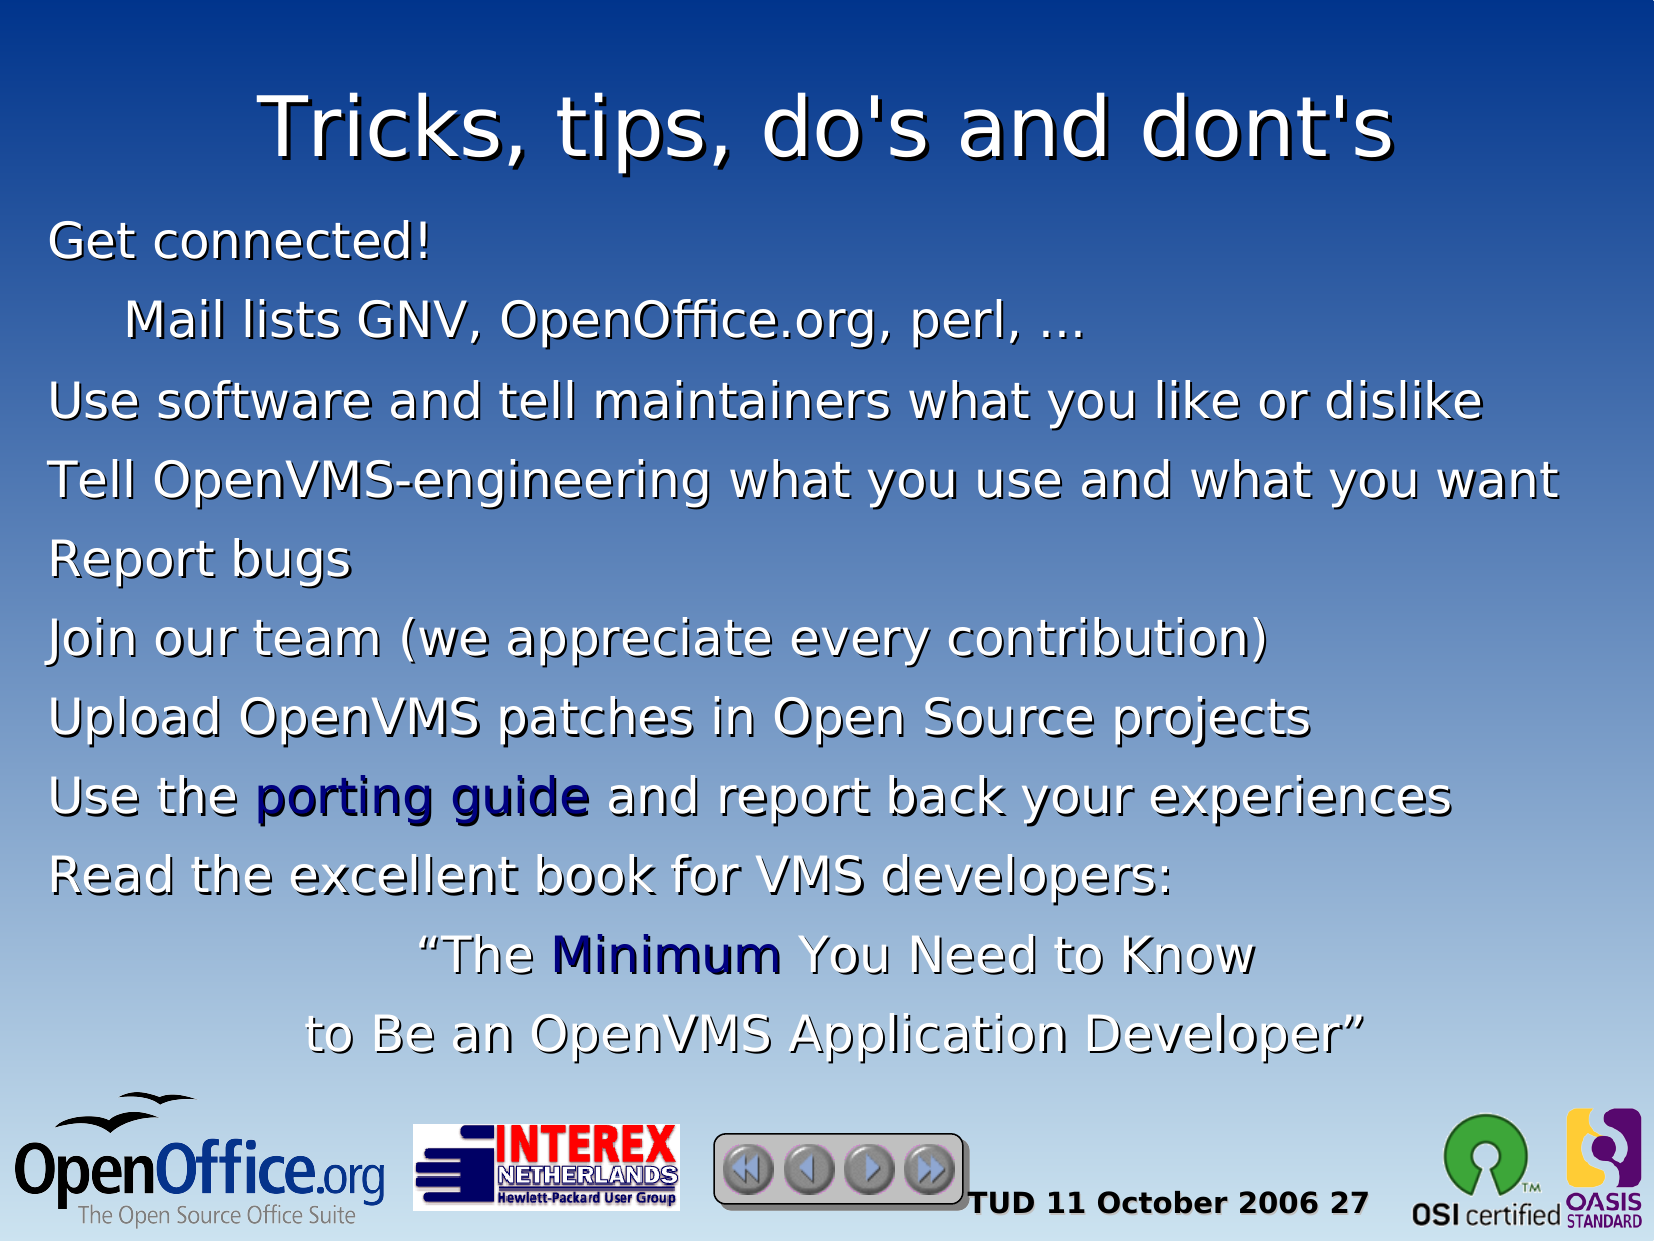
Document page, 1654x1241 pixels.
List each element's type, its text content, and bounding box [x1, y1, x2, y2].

picture [784, 1144, 835, 1195]
picture [904, 1144, 955, 1195]
title Tricks, tips, do's and dont's [82, 49, 1571, 207]
text_box TUD 11 October 2006 32 [974, 1181, 1500, 1241]
list Get connected! Mail lists GNV, OpenOffice.org, perl, ... Use software and tell maintainers what you like or dislike Tell OpenVMS-engineering what you use and what you want Report bugs Join our team (we appreciate every contribution) Upload OpenVMS patches in Open Source projects Use the porting guide and report back your experiences Read the excellent book for VMS developers: “The Minimum You Need to Know to Be an OpenVMS Application Developer” [29, 212, 1625, 1069]
text_box [714, 1133, 963, 1204]
picture [15, 1092, 384, 1229]
picture [723, 1144, 774, 1195]
picture [413, 1124, 680, 1211]
picture [844, 1144, 895, 1195]
picture [1405, 1102, 1654, 1238]
